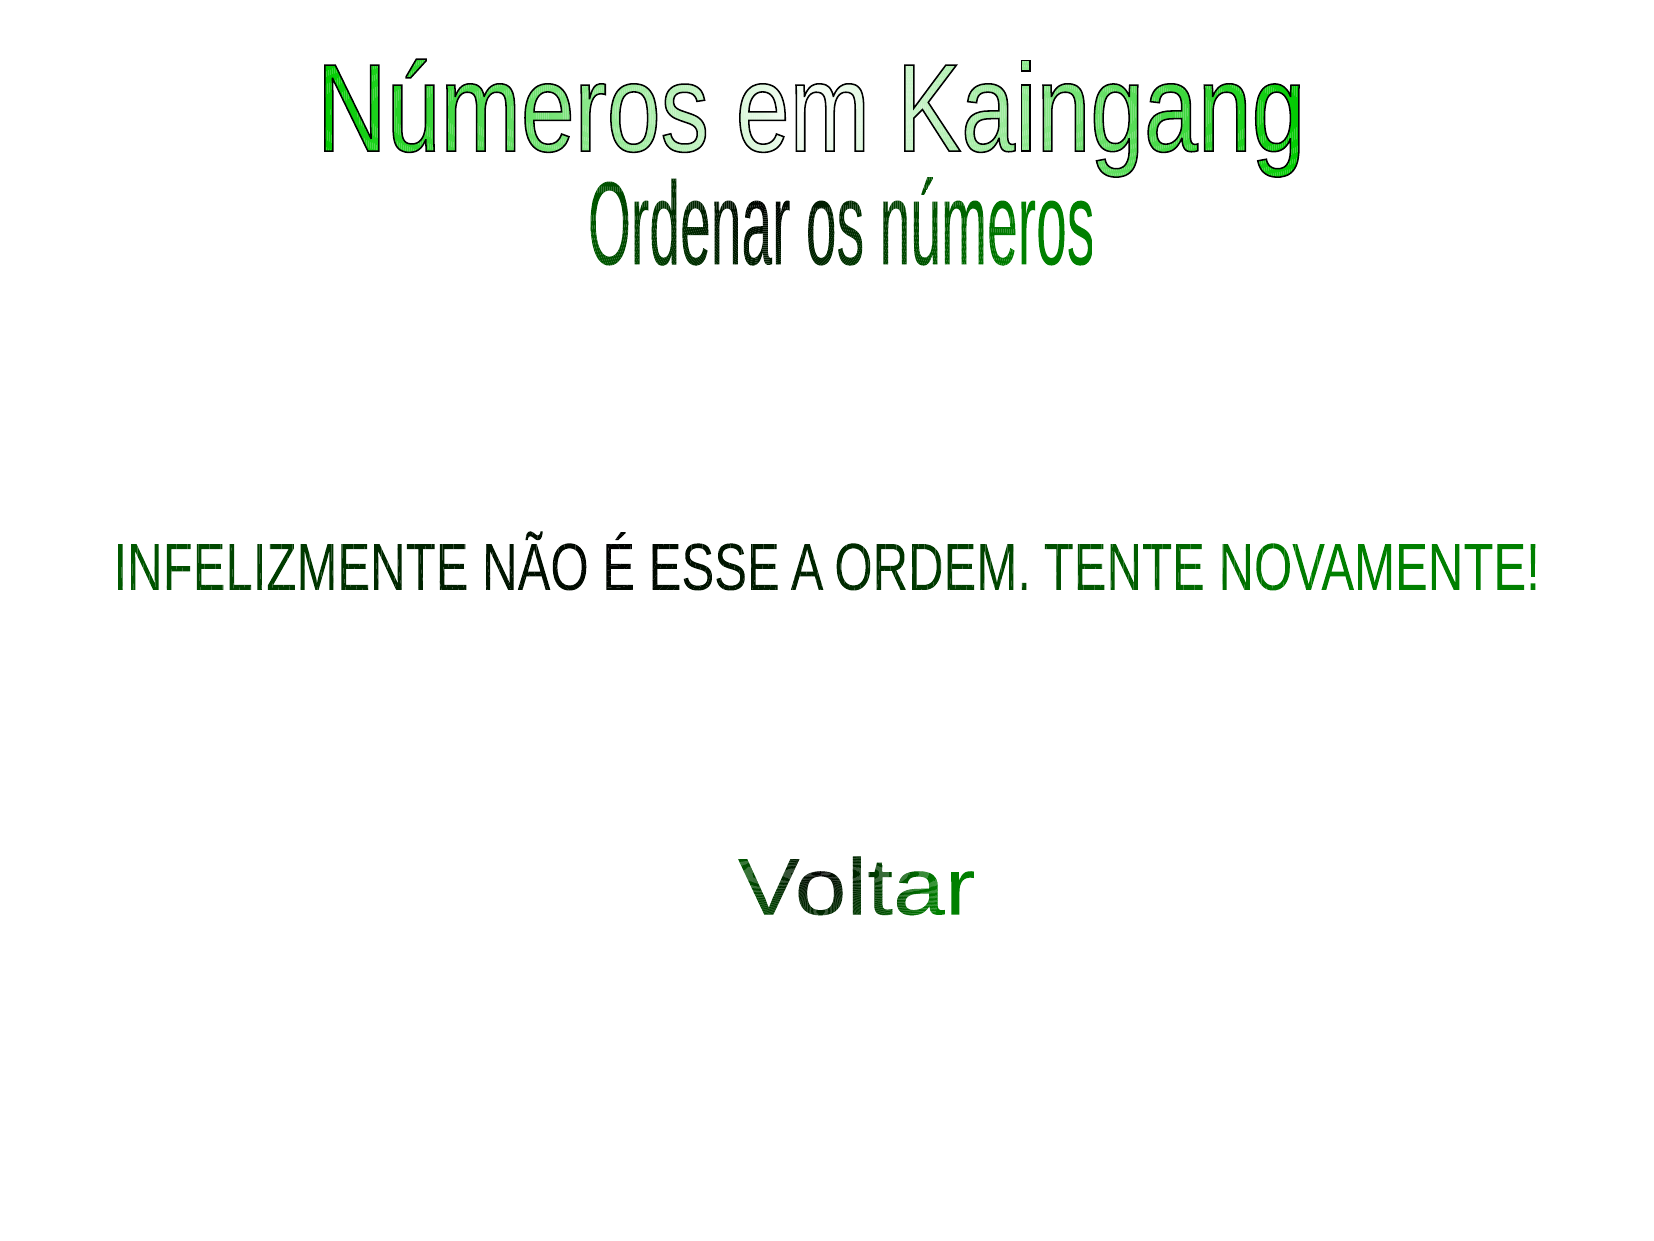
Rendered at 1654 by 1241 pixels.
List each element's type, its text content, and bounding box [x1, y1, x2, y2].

text_box INFELIZMENTE NÃO É ESSE A ORDEM. TENTE NOVAMENTE! [1431, 544, 1460, 590]
text_box INFELIZMENTE NÃO É ESSE A ORDEM. TENTE NOVAMENTE! [790, 544, 824, 590]
text_box Voltar [896, 871, 945, 916]
text_box INFELIZMENTE NÃO É ESSE A ORDEM. TENTE NOVAMENTE! [267, 544, 295, 590]
text_box INFELIZMENTE NÃO É ESSE A ORDEM. TENTE NOVAMENTE! [1321, 544, 1355, 590]
text_box INFELIZMENTE NÃO É ESSE A ORDEM. TENTE NOVAMENTE! [652, 544, 680, 590]
text_box INFELIZMENTE NÃO É ESSE A ORDEM. TENTE NOVAMENTE! [1256, 543, 1290, 591]
text_box Voltar [738, 859, 800, 915]
text_box INFELIZMENTE NÃO É ESSE A ORDEM. TENTE NOVAMENTE! [606, 544, 633, 590]
text_box INFELIZMENTE NÃO É ESSE A ORDEM. TENTE NOVAMENTE! [341, 544, 369, 590]
text_box Ordenar os números [714, 200, 738, 265]
text_box INFELIZMENTE NÃO É ESSE A ORDEM. TENTE NOVAMENTE! [439, 544, 467, 590]
text_box INFELIZMENTE NÃO É ESSE A ORDEM. TENTE NOVAMENTE! [1399, 544, 1426, 590]
text_box INFELIZMENTE NÃO É ESSE A ORDEM. TENTE NOVAMENTE! [166, 544, 191, 590]
text_box INFELIZMENTE NÃO É ESSE A ORDEM. TENTE NOVAMENTE! [683, 543, 712, 591]
text_box Voltar [852, 856, 861, 915]
text_box INFELIZMENTE NÃO É ESSE A ORDEM. TENTE NOVAMENTE! [1464, 544, 1493, 590]
text_box INFELIZMENTE NÃO É ESSE A ORDEM. TENTE NOVAMENTE! [517, 544, 551, 590]
text_box INFELIZMENTE NÃO É ESSE A ORDEM. TENTE NOVAMENTE! [716, 543, 745, 591]
text_box Ordenar os números [989, 200, 1016, 266]
text_box INFELIZMENTE NÃO É ESSE A ORDEM. TENTE NOVAMENTE! [836, 543, 871, 591]
text_box Voltar [951, 871, 975, 915]
text_box Ordenar os números [651, 178, 677, 266]
text_box Ordenar os números [1038, 200, 1065, 266]
text_box Ordenar os números [743, 200, 773, 266]
text_box INFELIZMENTE NÃO É ESSE A ORDEM. TENTE NOVAMENTE! [196, 544, 224, 590]
text_box Voltar [798, 871, 843, 916]
text_box INFELIZMENTE NÃO É ESSE A ORDEM. TENTE NOVAMENTE! [131, 544, 159, 590]
text_box INFELIZMENTE NÃO É ESSE A ORDEM. TENTE NOVAMENTE! [947, 544, 975, 590]
text_box INFELIZMENTE NÃO É ESSE A ORDEM. TENTE NOVAMENTE! [374, 544, 402, 590]
text_box INFELIZMENTE NÃO É ESSE A ORDEM. TENTE NOVAMENTE! [751, 544, 778, 590]
text_box INFELIZMENTE NÃO É ESSE A ORDEM. TENTE NOVAMENTE! [486, 544, 514, 590]
text_box Ordenar os números [913, 201, 938, 266]
text_box INFELIZMENTE NÃO É ESSE A ORDEM. TENTE NOVAMENTE! [912, 544, 942, 590]
text_box INFELIZMENTE NÃO É ESSE A ORDEM. TENTE NOVAMENTE! [1358, 544, 1392, 590]
text_box INFELIZMENTE NÃO É ESSE A ORDEM. TENTE NOVAMENTE! [300, 544, 334, 590]
text_box Ordenar os números [590, 181, 629, 266]
text_box INFELIZMENTE NÃO É ESSE A ORDEM. TENTE NOVAMENTE! [876, 544, 906, 590]
text_box INFELIZMENTE NÃO É ESSE A ORDEM. TENTE NOVAMENTE! [1222, 544, 1250, 590]
text_box INFELIZMENTE NÃO É ESSE A ORDEM. TENTE NOVAMENTE! [552, 543, 587, 591]
text_box INFELIZMENTE NÃO É ESSE A ORDEM. TENTE NOVAMENTE! [980, 544, 1014, 590]
text_box INFELIZMENTE NÃO É ESSE A ORDEM. TENTE NOVAMENTE! [1143, 544, 1172, 590]
text_box INFELIZMENTE NÃO É ESSE A ORDEM. TENTE NOVAMENTE! [1176, 544, 1203, 590]
text_box INFELIZMENTE NÃO É ESSE A ORDEM. TENTE NOVAMENTE! [1110, 544, 1138, 590]
text_box Ordenar os números [634, 200, 649, 265]
text_box INFELIZMENTE NÃO É ESSE A ORDEM. TENTE NOVAMENTE! [406, 544, 435, 590]
text_box Ordenar os números [1021, 200, 1036, 265]
text_box Ordenar os números [838, 200, 863, 266]
text_box INFELIZMENTE NÃO É ESSE A ORDEM. TENTE NOVAMENTE! [1044, 544, 1073, 590]
text_box Ordenar os números [775, 200, 790, 265]
text_box Voltar [868, 862, 893, 916]
text_box Ordenar os números [944, 200, 984, 265]
text_box INFELIZMENTE NÃO É ESSE A ORDEM. TENTE NOVAMENTE! [229, 544, 252, 590]
text_box Ordenar os números [883, 200, 907, 265]
text_box Ordenar os números [808, 200, 835, 266]
text_box Ordenar os números [1068, 200, 1093, 266]
text_box INFELIZMENTE NÃO É ESSE A ORDEM. TENTE NOVAMENTE! [1077, 544, 1105, 590]
text_box INFELIZMENTE NÃO É ESSE A ORDEM. TENTE NOVAMENTE! [1292, 544, 1325, 590]
text_box Ordenar os números [682, 200, 709, 266]
text_box INFELIZMENTE NÃO É ESSE A ORDEM. TENTE NOVAMENTE! [1497, 544, 1525, 590]
